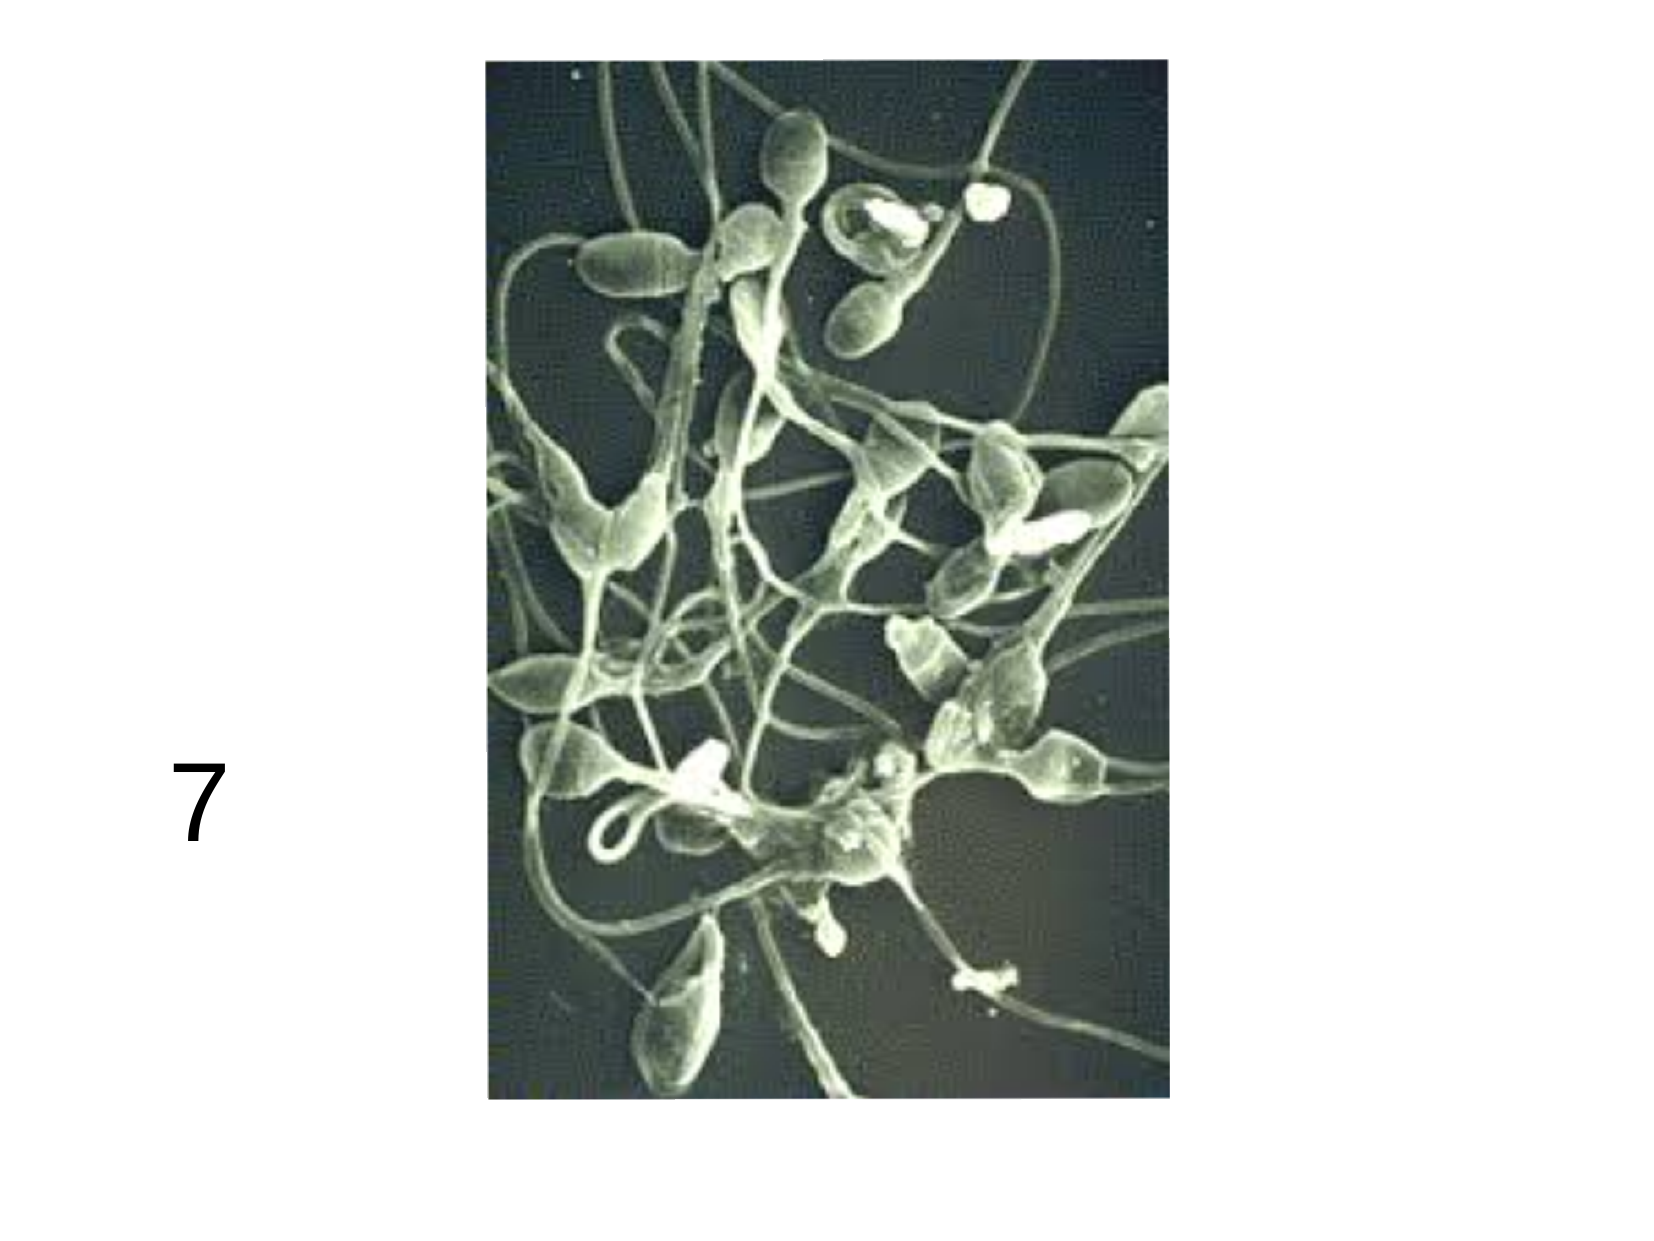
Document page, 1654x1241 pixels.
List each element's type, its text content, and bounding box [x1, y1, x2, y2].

text_box 7 [153, 732, 355, 873]
picture [484, 59, 1170, 1100]
